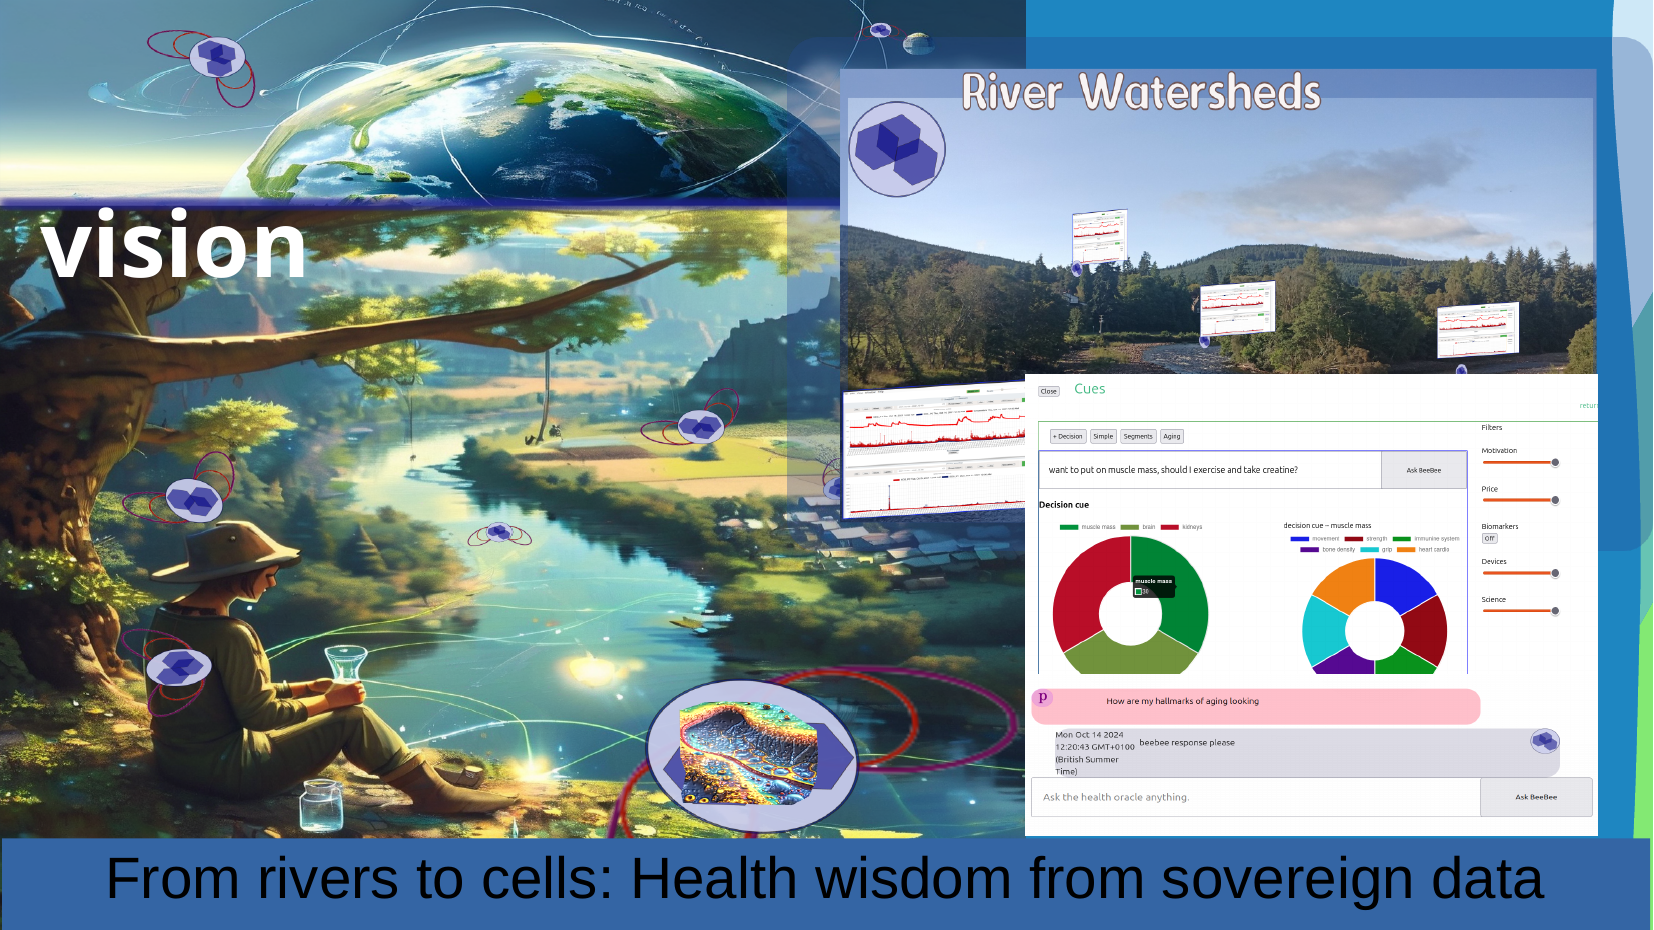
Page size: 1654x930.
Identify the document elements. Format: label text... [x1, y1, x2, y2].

text_box vision [25, 178, 787, 304]
picture [0, 0, 1653, 930]
text_box From rivers to cells: Health wisdom from sovereign data [2, 838, 1651, 930]
